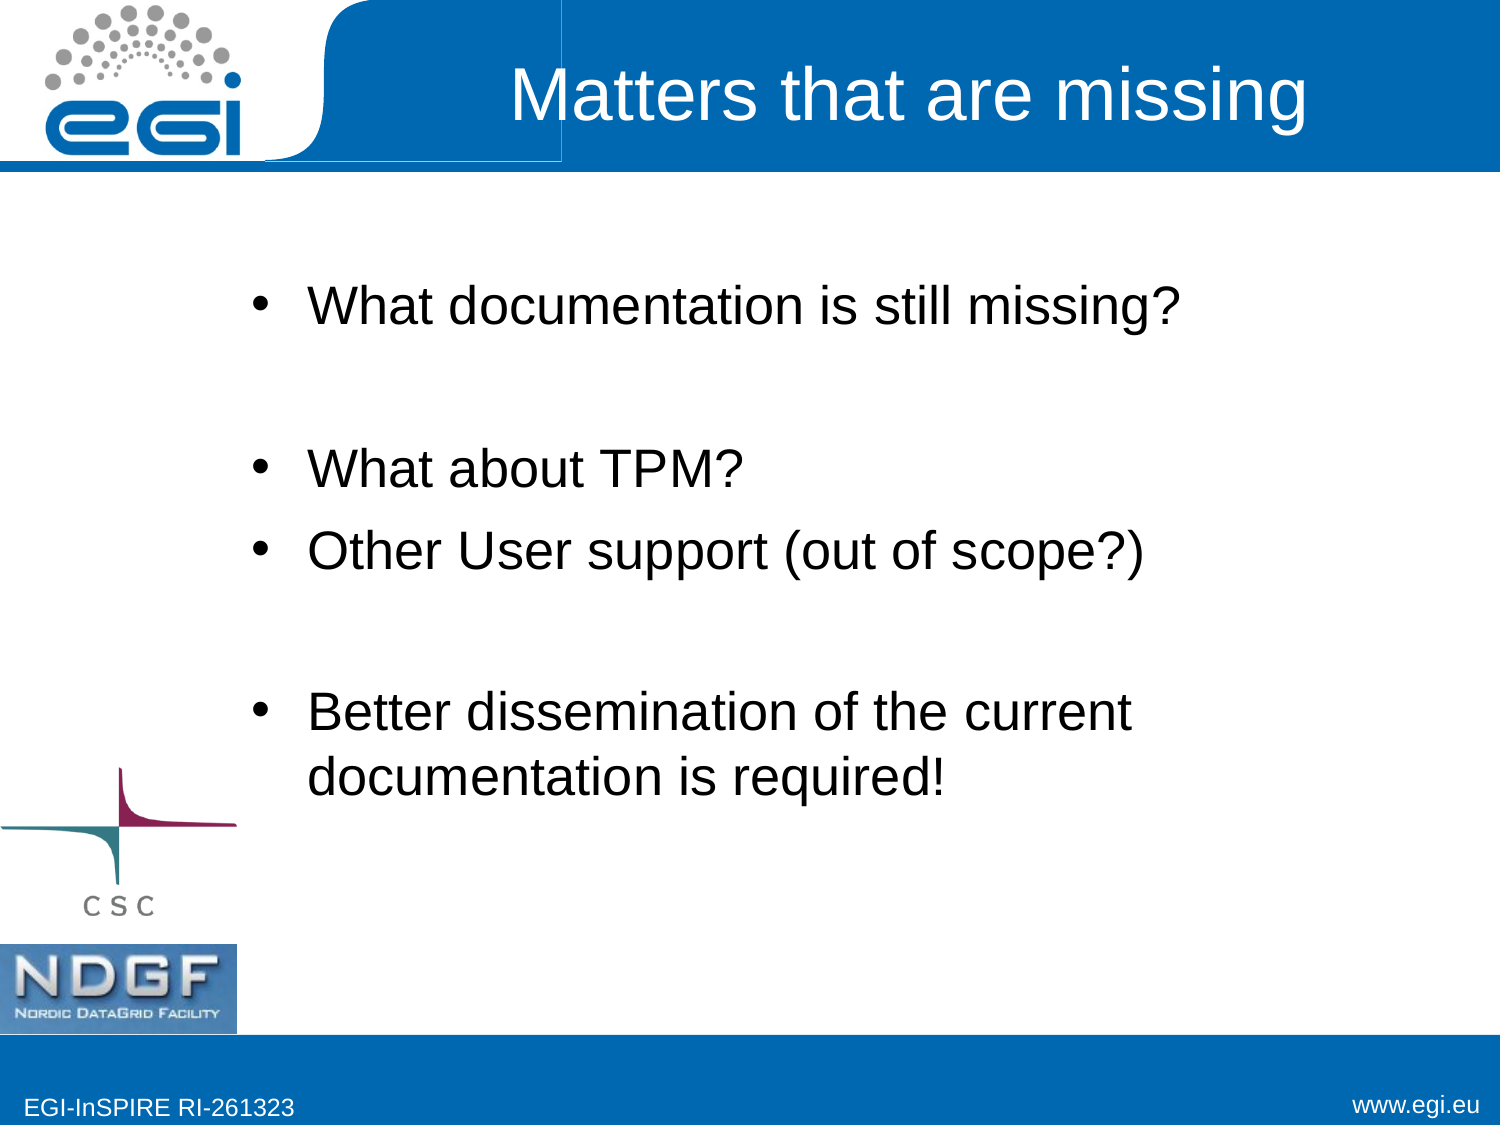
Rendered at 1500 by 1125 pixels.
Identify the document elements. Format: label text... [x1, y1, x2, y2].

list What documentation is still missing? What about TPM? Other User support (out of scope?) Better dissemination of the current documentation is required! [236, 262, 1426, 1006]
picture [0, 0, 265, 161]
title Matters that are missing [348, 0, 1471, 208]
picture [0, 767, 236, 916]
picture [0, 944, 237, 1034]
